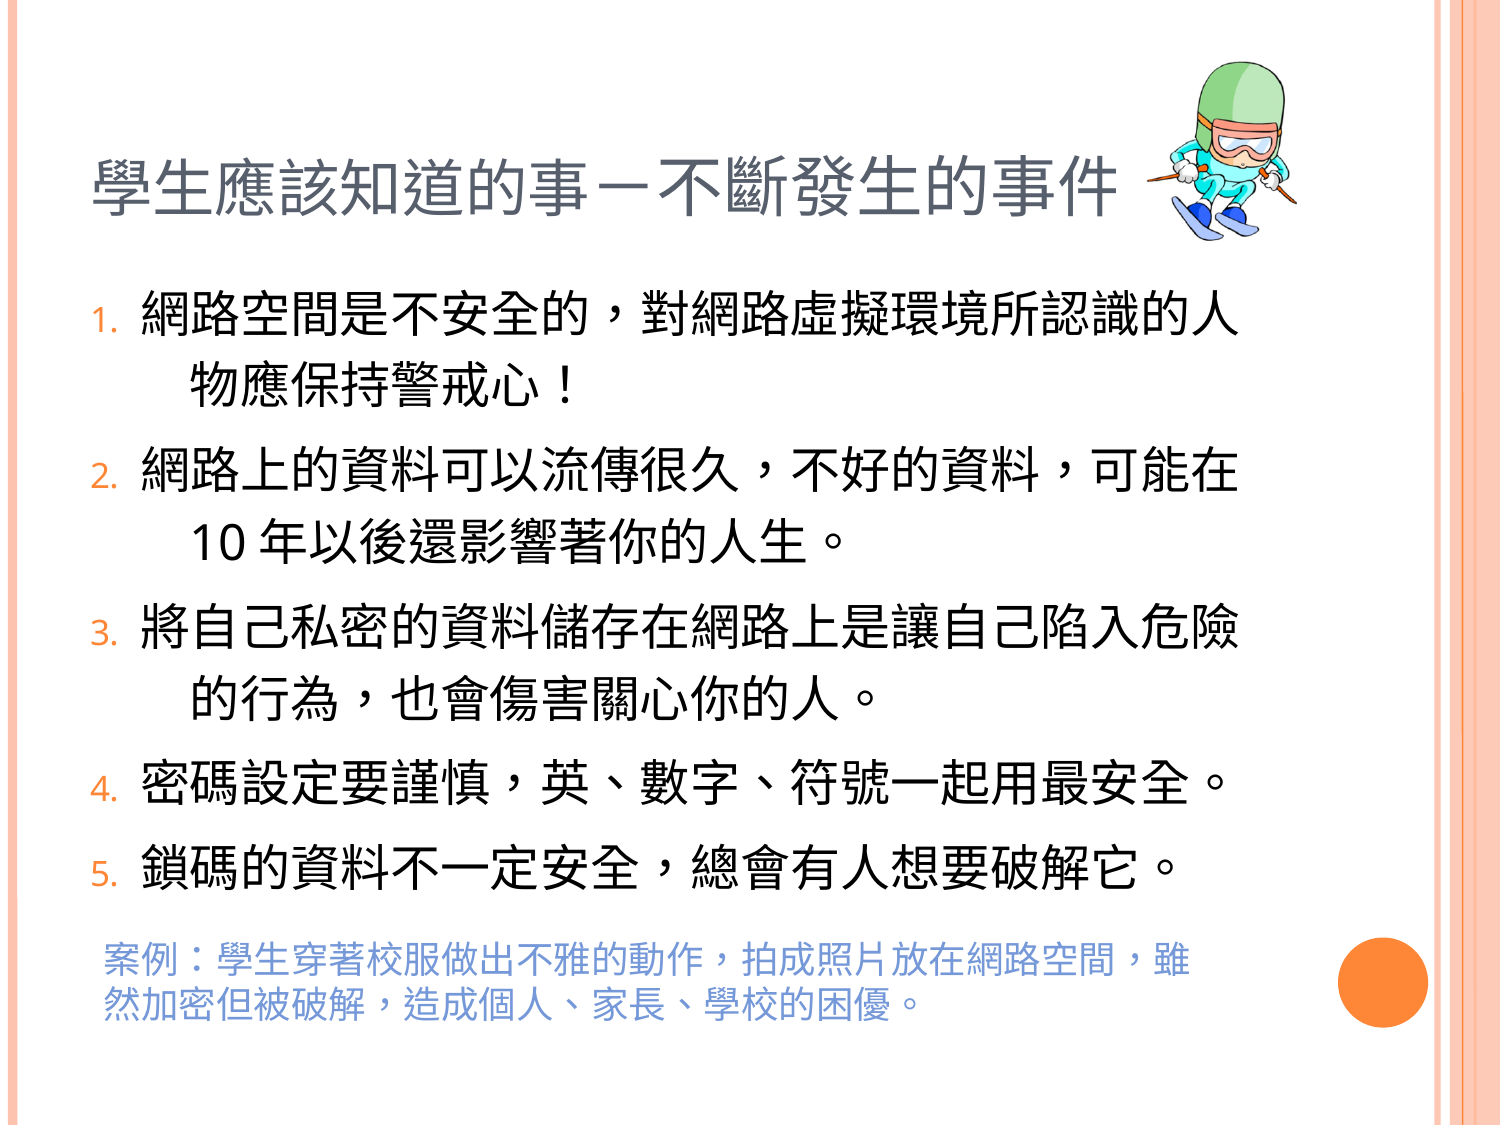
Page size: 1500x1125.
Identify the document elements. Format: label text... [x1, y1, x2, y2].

title 學生應該知道的事－不斷發生的事件 [75, 45, 1300, 233]
text_box 案例：學生穿著校服做出不雅的動作，拍成照片放在網路空間，雖然加密但被破解，造成個人、家長、學校的困優。 [88, 928, 1235, 1035]
picture [1116, 54, 1318, 256]
list 網路空間是不安全的，對網路虛擬環境所認識的人物應保持警戒心！ 網路上的資料可以流傳很久，不好的資料，可能在10年以後還影響著你的人生。 將自己私密的資料儲存在網路上是讓自己陷入危險的行為，也會傷害關心你的人。 密碼設定要謹慎，英、數字、符號一起用最安全。 鎖碼的資料不一定安全，總會有人想要破解它。 [75, 262, 1300, 929]
